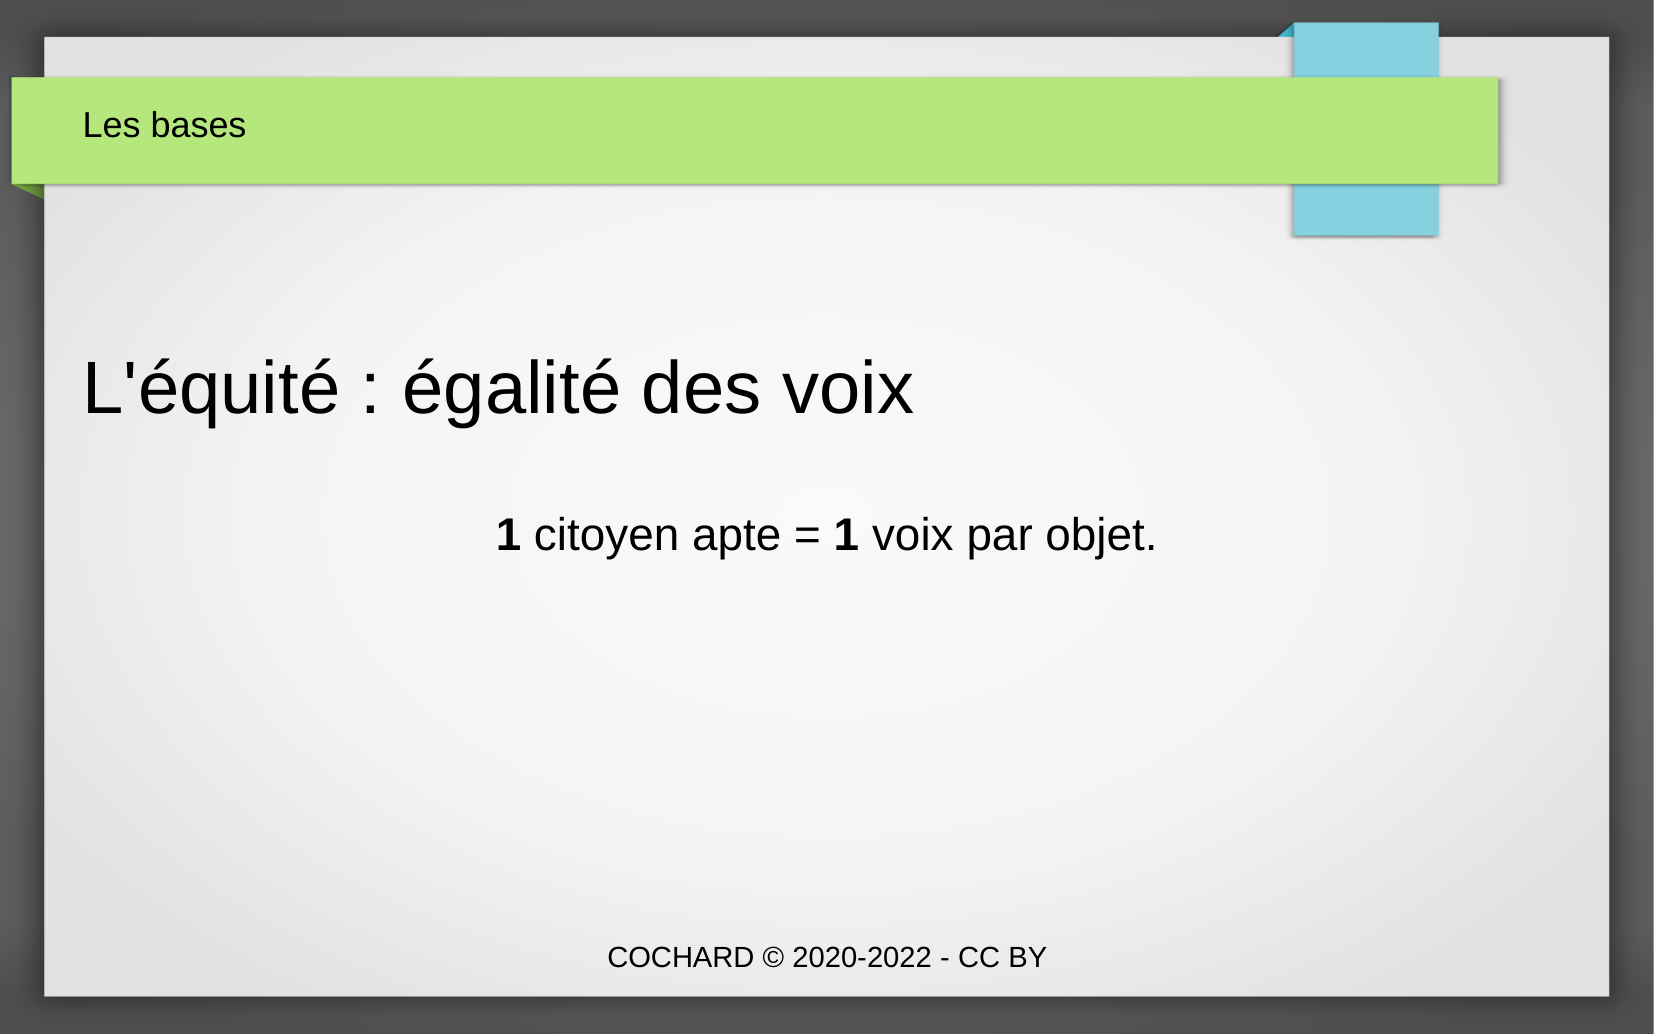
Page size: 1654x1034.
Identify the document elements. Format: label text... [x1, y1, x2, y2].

title Les bases [82, 39, 1235, 210]
picture [0, 0, 1654, 1034]
list L'équité : égalité des voix 1 citoyen apte = 1 voix par objet. [82, 249, 1571, 849]
